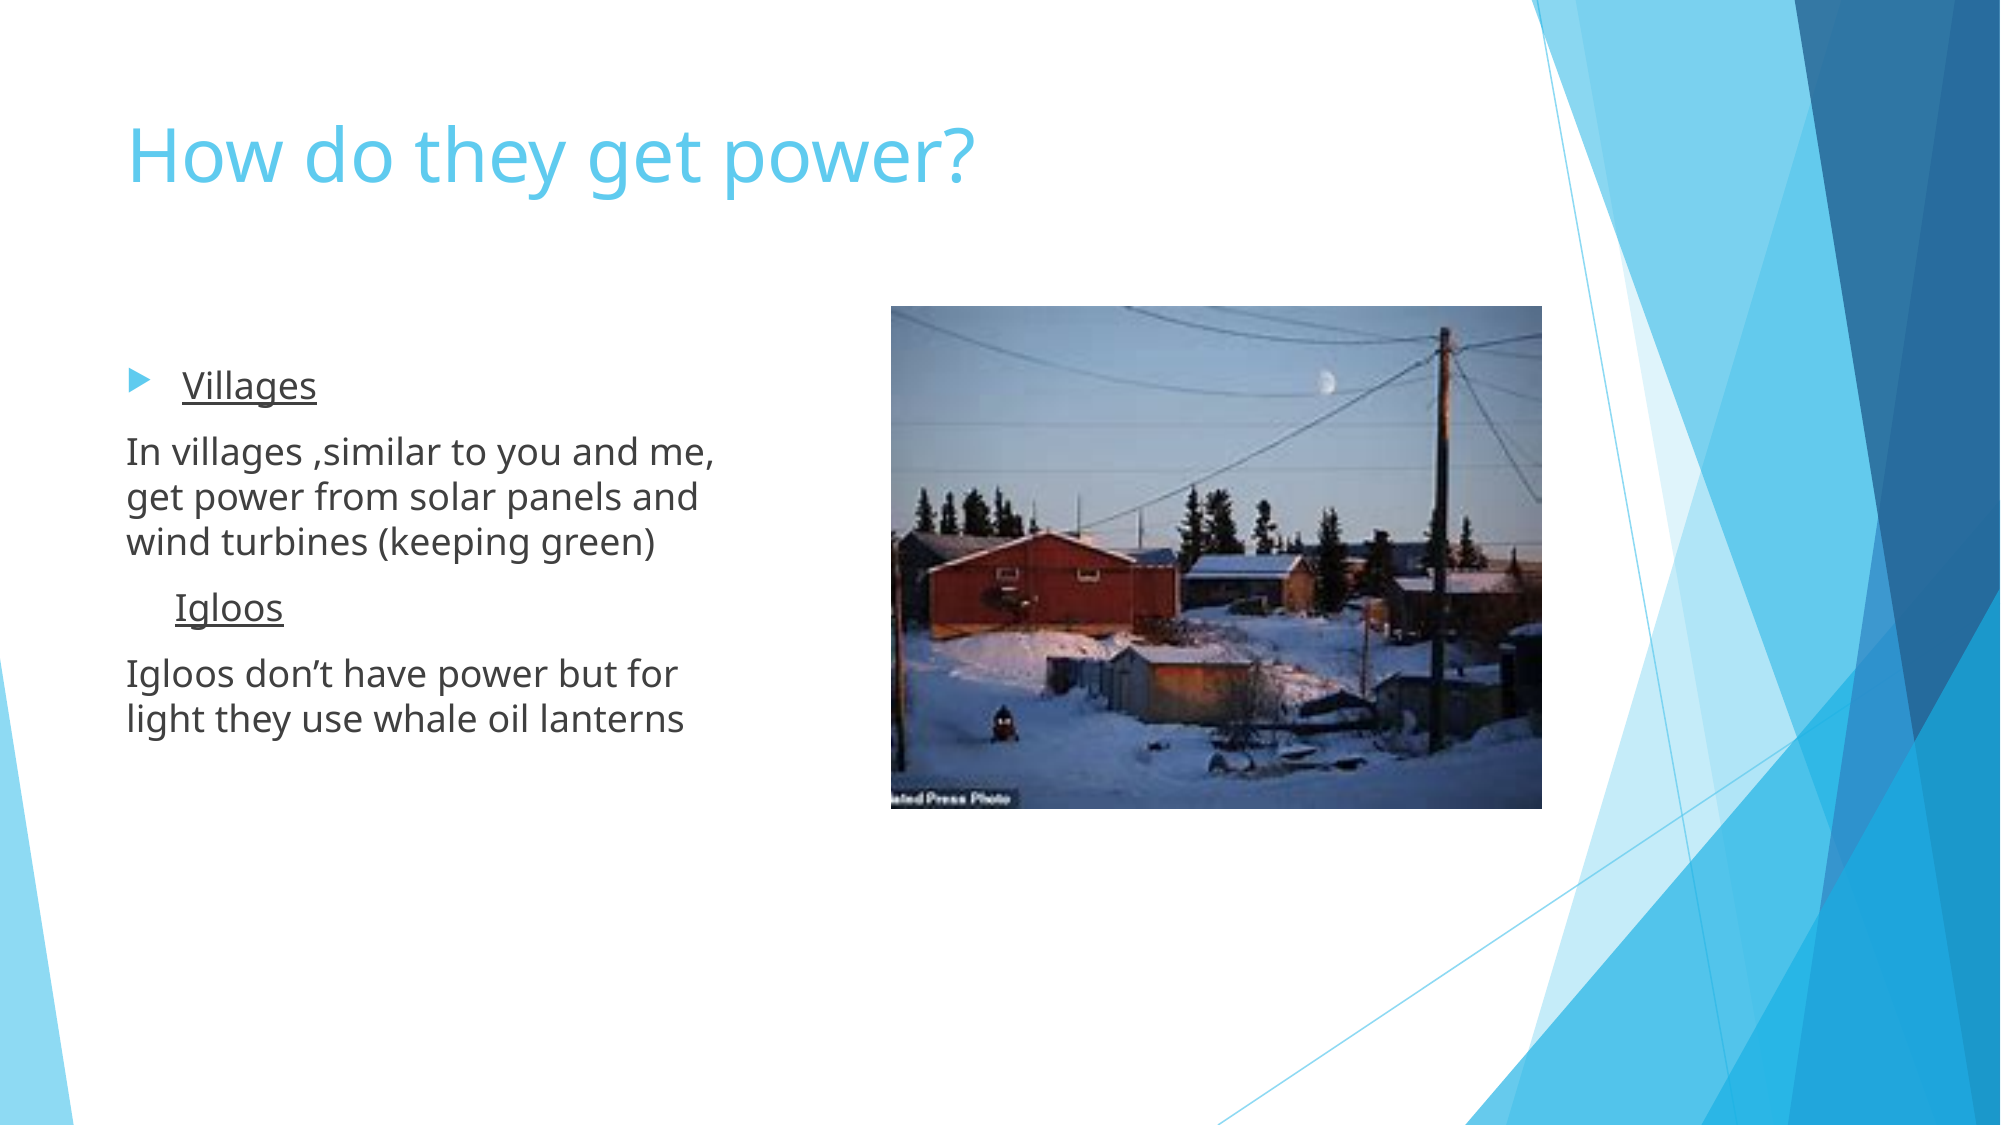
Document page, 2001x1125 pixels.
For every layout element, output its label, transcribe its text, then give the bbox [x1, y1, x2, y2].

title How do they get power? [111, 99, 1522, 317]
list Villages In villages ,similar to you and me, get power from solar panels and wind turbines (keeping green) Igloos Igloos don’t have power but for light they use whale oil lanterns [111, 354, 761, 992]
picture [891, 306, 1542, 809]
